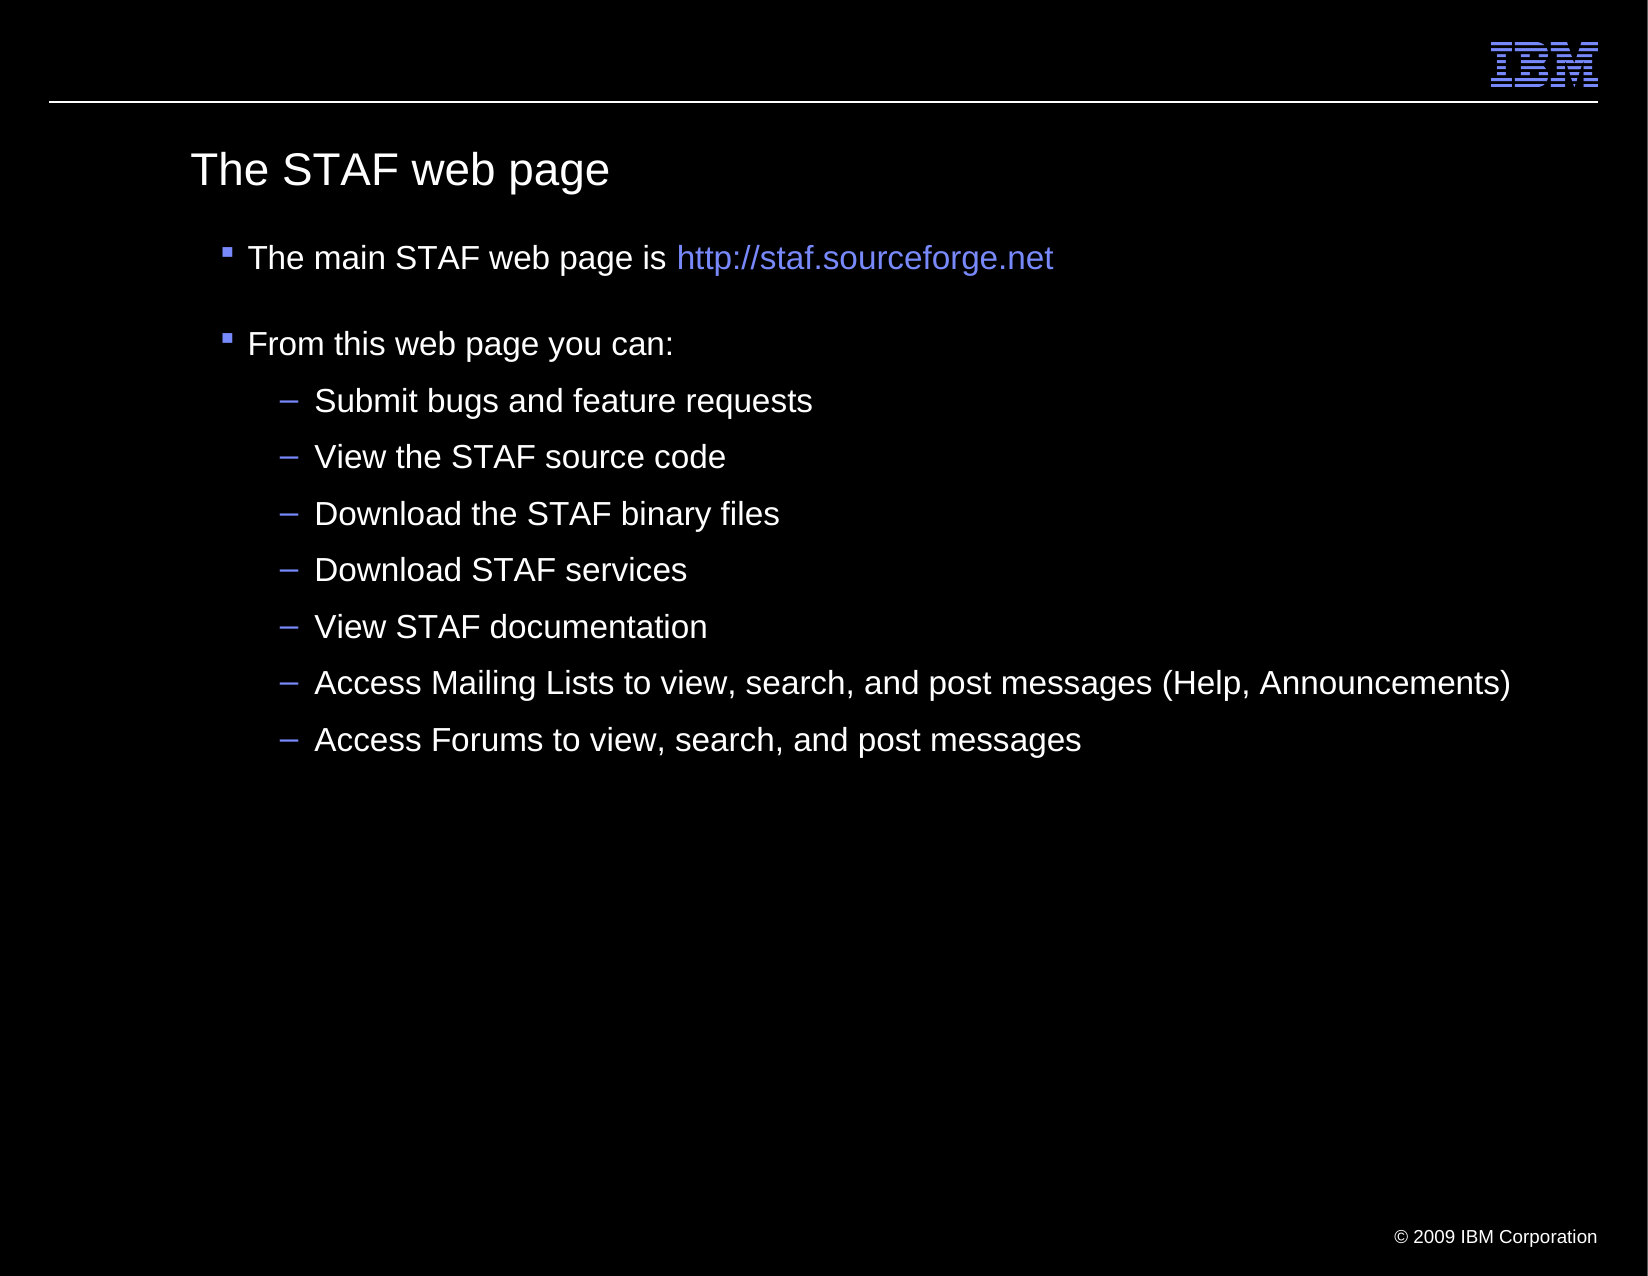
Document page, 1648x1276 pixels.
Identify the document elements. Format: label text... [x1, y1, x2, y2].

text_box The main STAF web page is http://staf.sourceforge.net From this web page you can: Submit bugs and feature requests View the STAF source code Download the STAF binary files Download STAF services View STAF documentation Access Mailing Lists to view, search, and post messages (Help, Announcements) Access Forums to view, search, and post messages [219, 236, 1570, 759]
picture [1491, 42, 1598, 87]
title The STAF web page [173, 137, 1648, 231]
